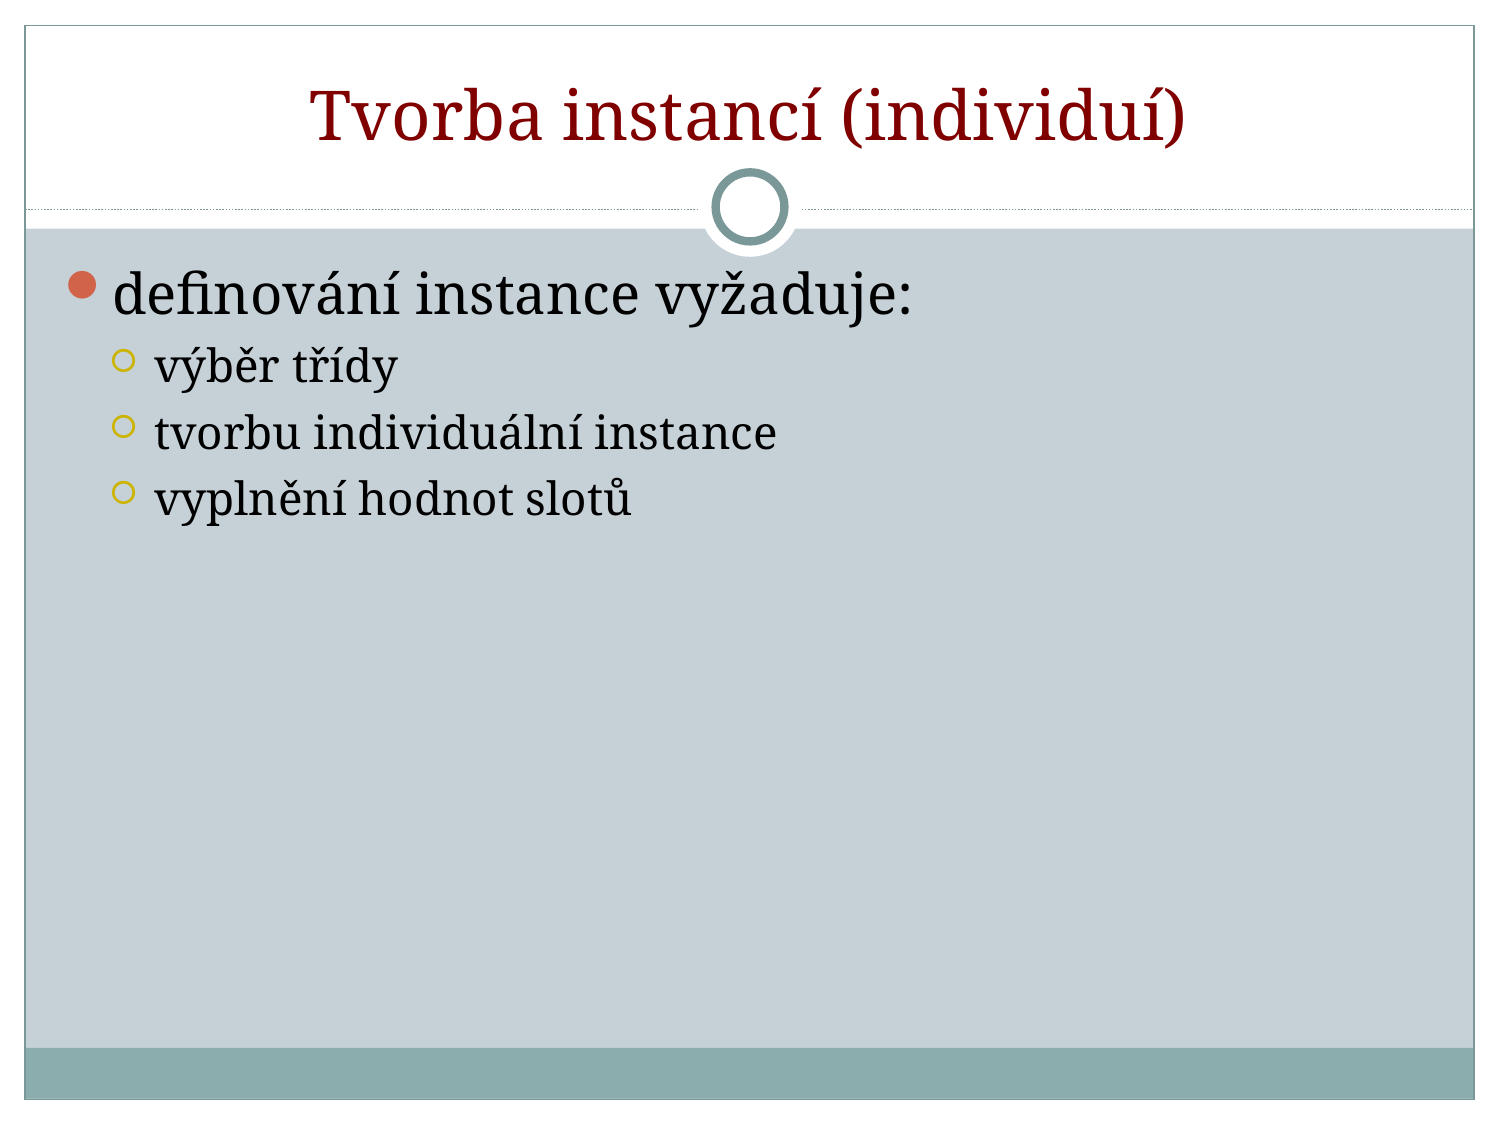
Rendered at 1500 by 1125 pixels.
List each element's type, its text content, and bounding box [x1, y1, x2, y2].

list definování instance vyžaduje: výběr třídy tvorbu individuální instance vyplnění hodnot slotů [49, 250, 1445, 1001]
title Tvorba instancí (individuí) [49, 37, 1450, 162]
